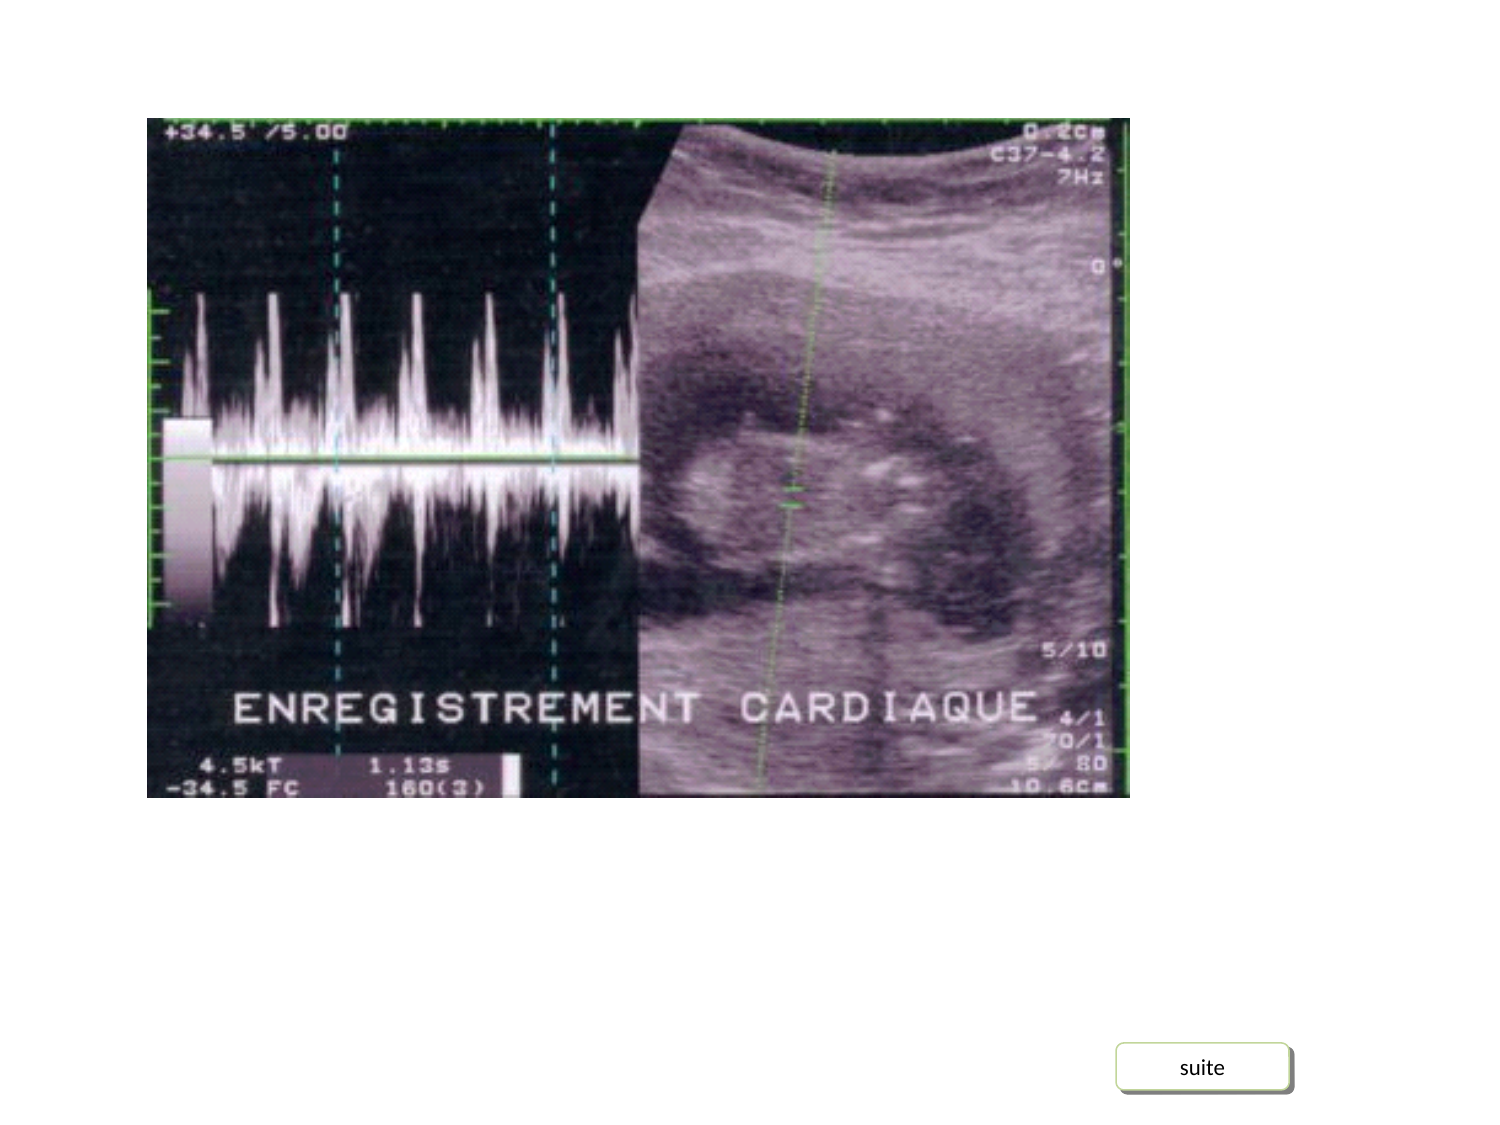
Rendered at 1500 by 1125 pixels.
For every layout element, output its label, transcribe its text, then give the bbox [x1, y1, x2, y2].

picture [147, 118, 1130, 798]
text_box suite [1116, 1042, 1290, 1090]
